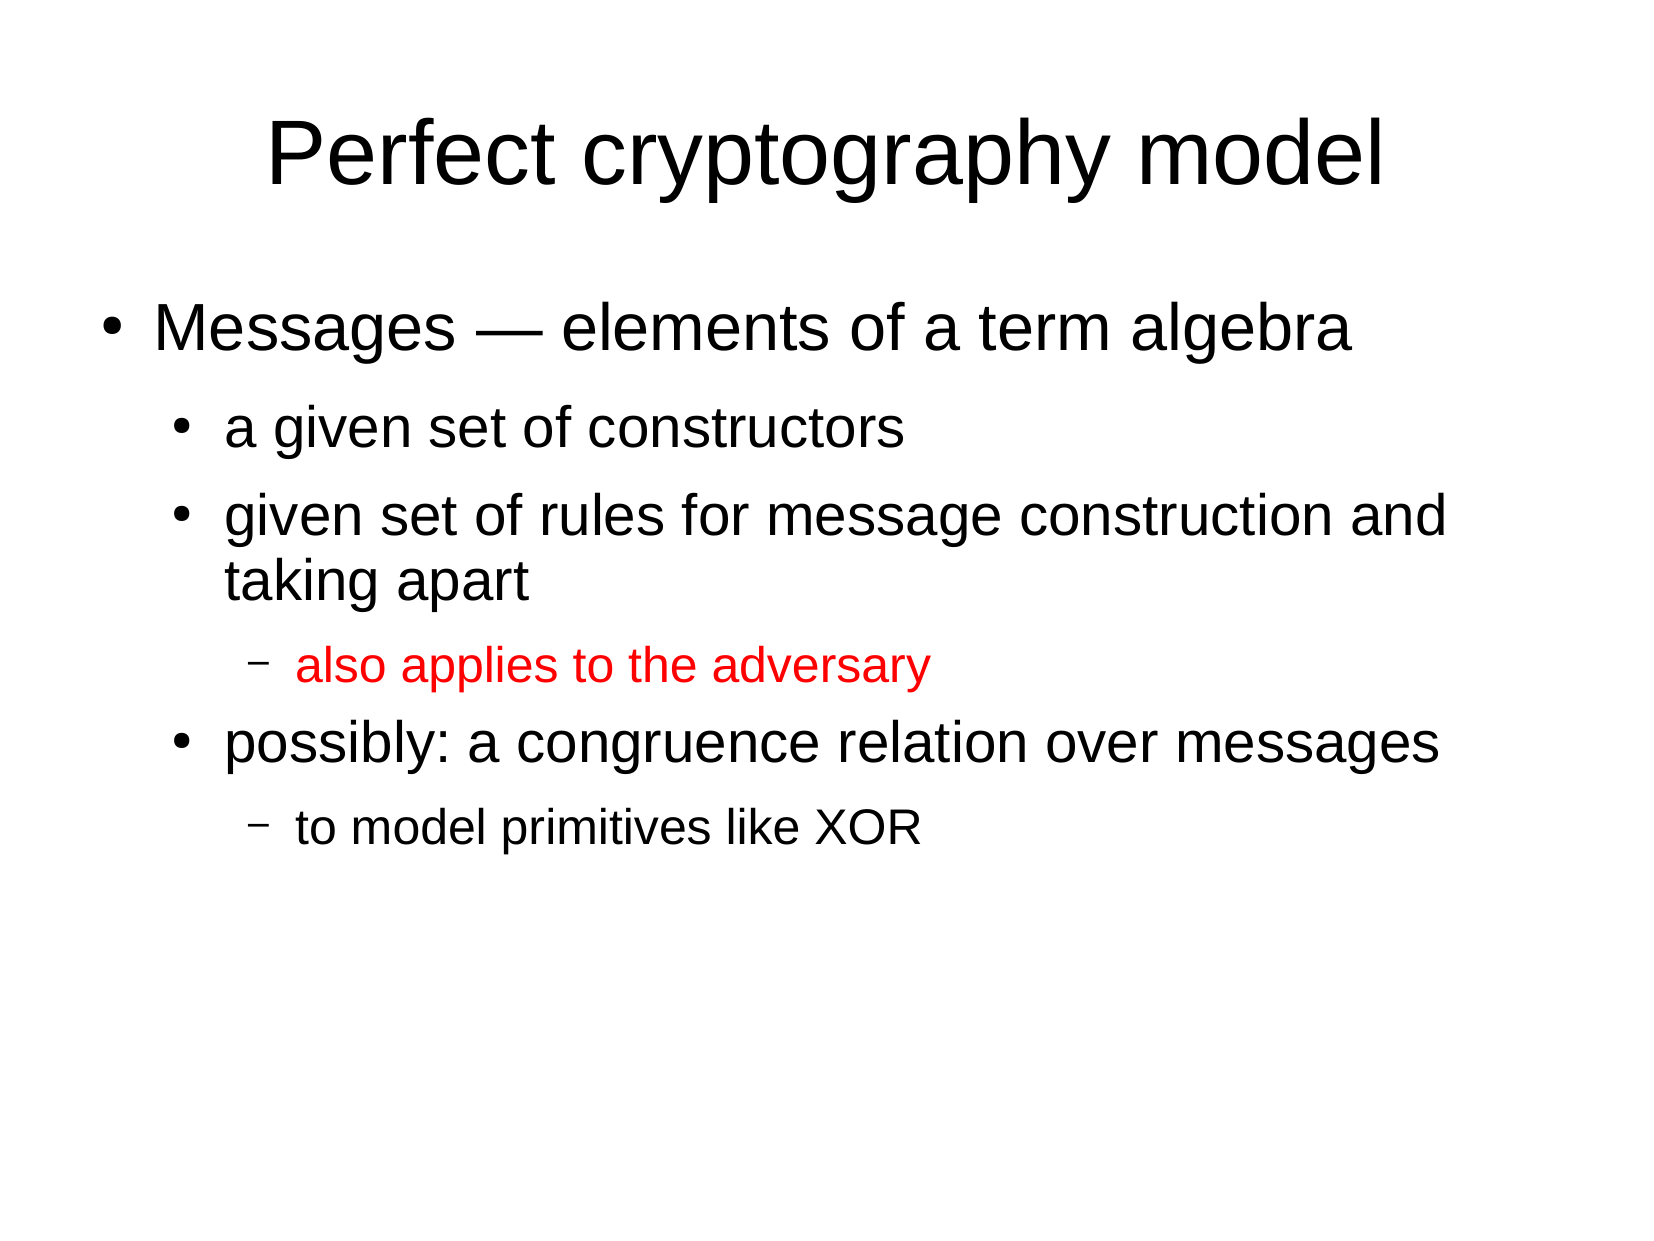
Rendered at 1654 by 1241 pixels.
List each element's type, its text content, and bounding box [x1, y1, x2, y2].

title Perfect cryptography model [82, 56, 1571, 250]
list Messages — elements of a term algebra a given set of constructors given set of rules for message construction and taking apart also applies to the adversary possibly: a congruence relation over messages to model primitives like XOR [82, 290, 1571, 1109]
